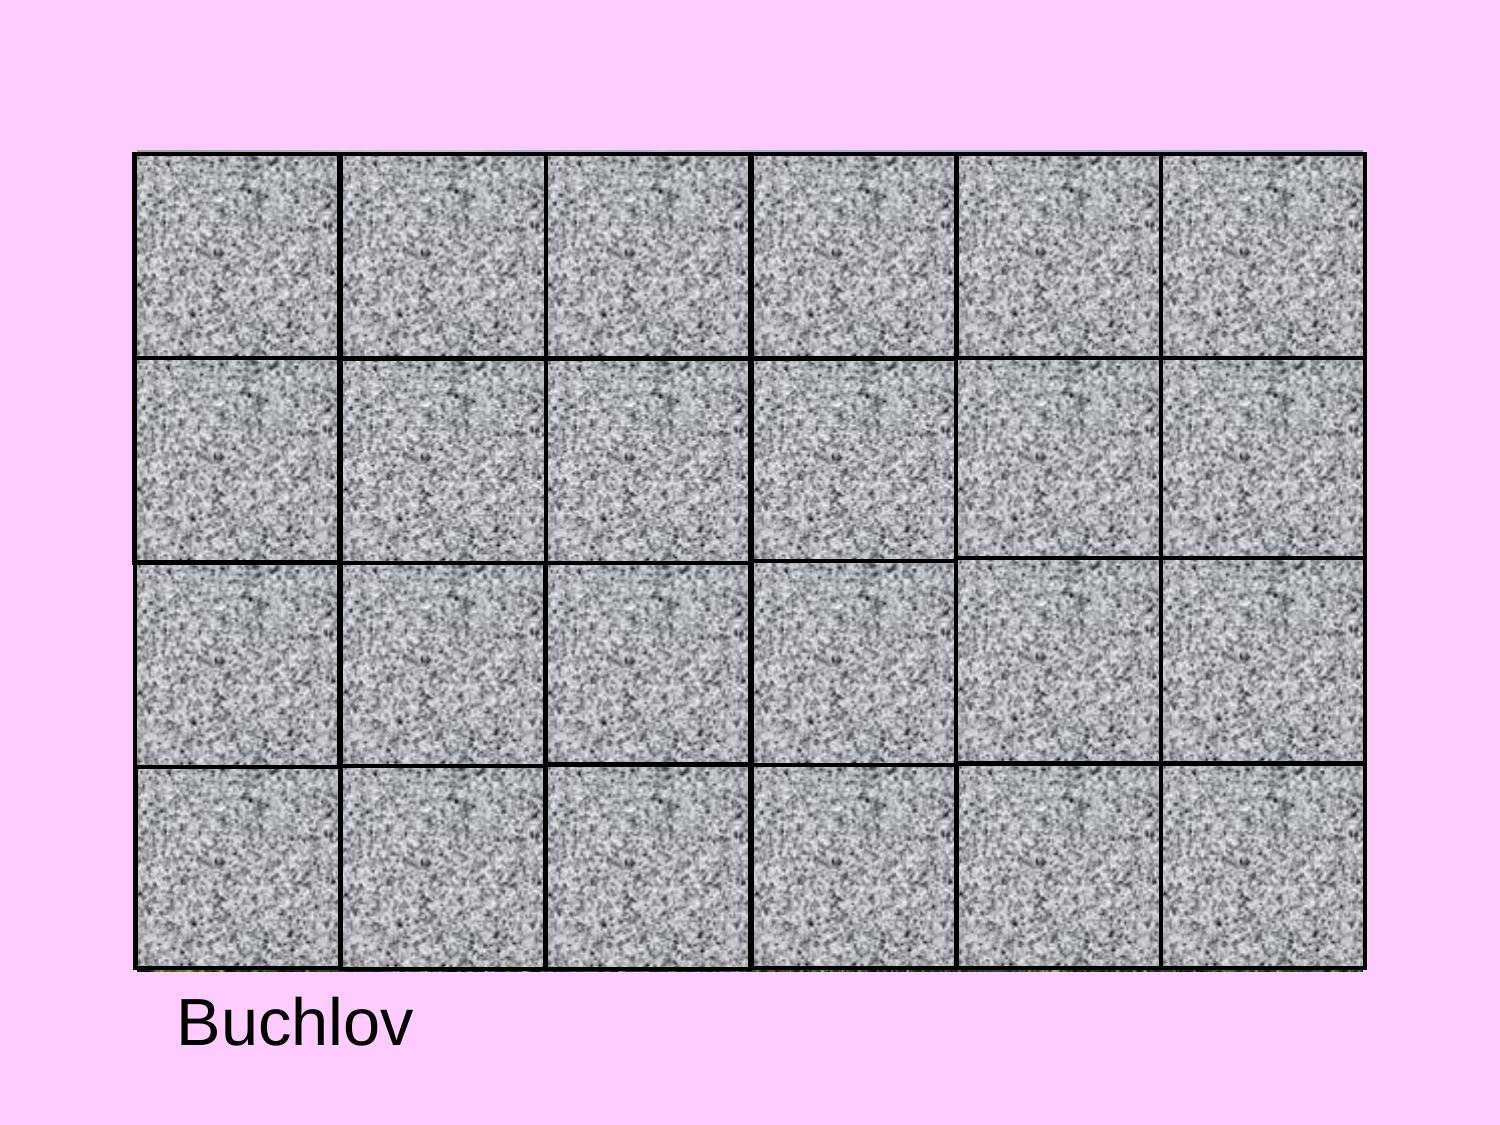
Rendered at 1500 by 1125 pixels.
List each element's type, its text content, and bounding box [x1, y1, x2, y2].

picture [137, 150, 1363, 972]
text_box Buchlov [161, 971, 957, 1067]
text_box [752, 153, 1366, 969]
text_box [341, 153, 751, 970]
text_box [134, 153, 340, 969]
